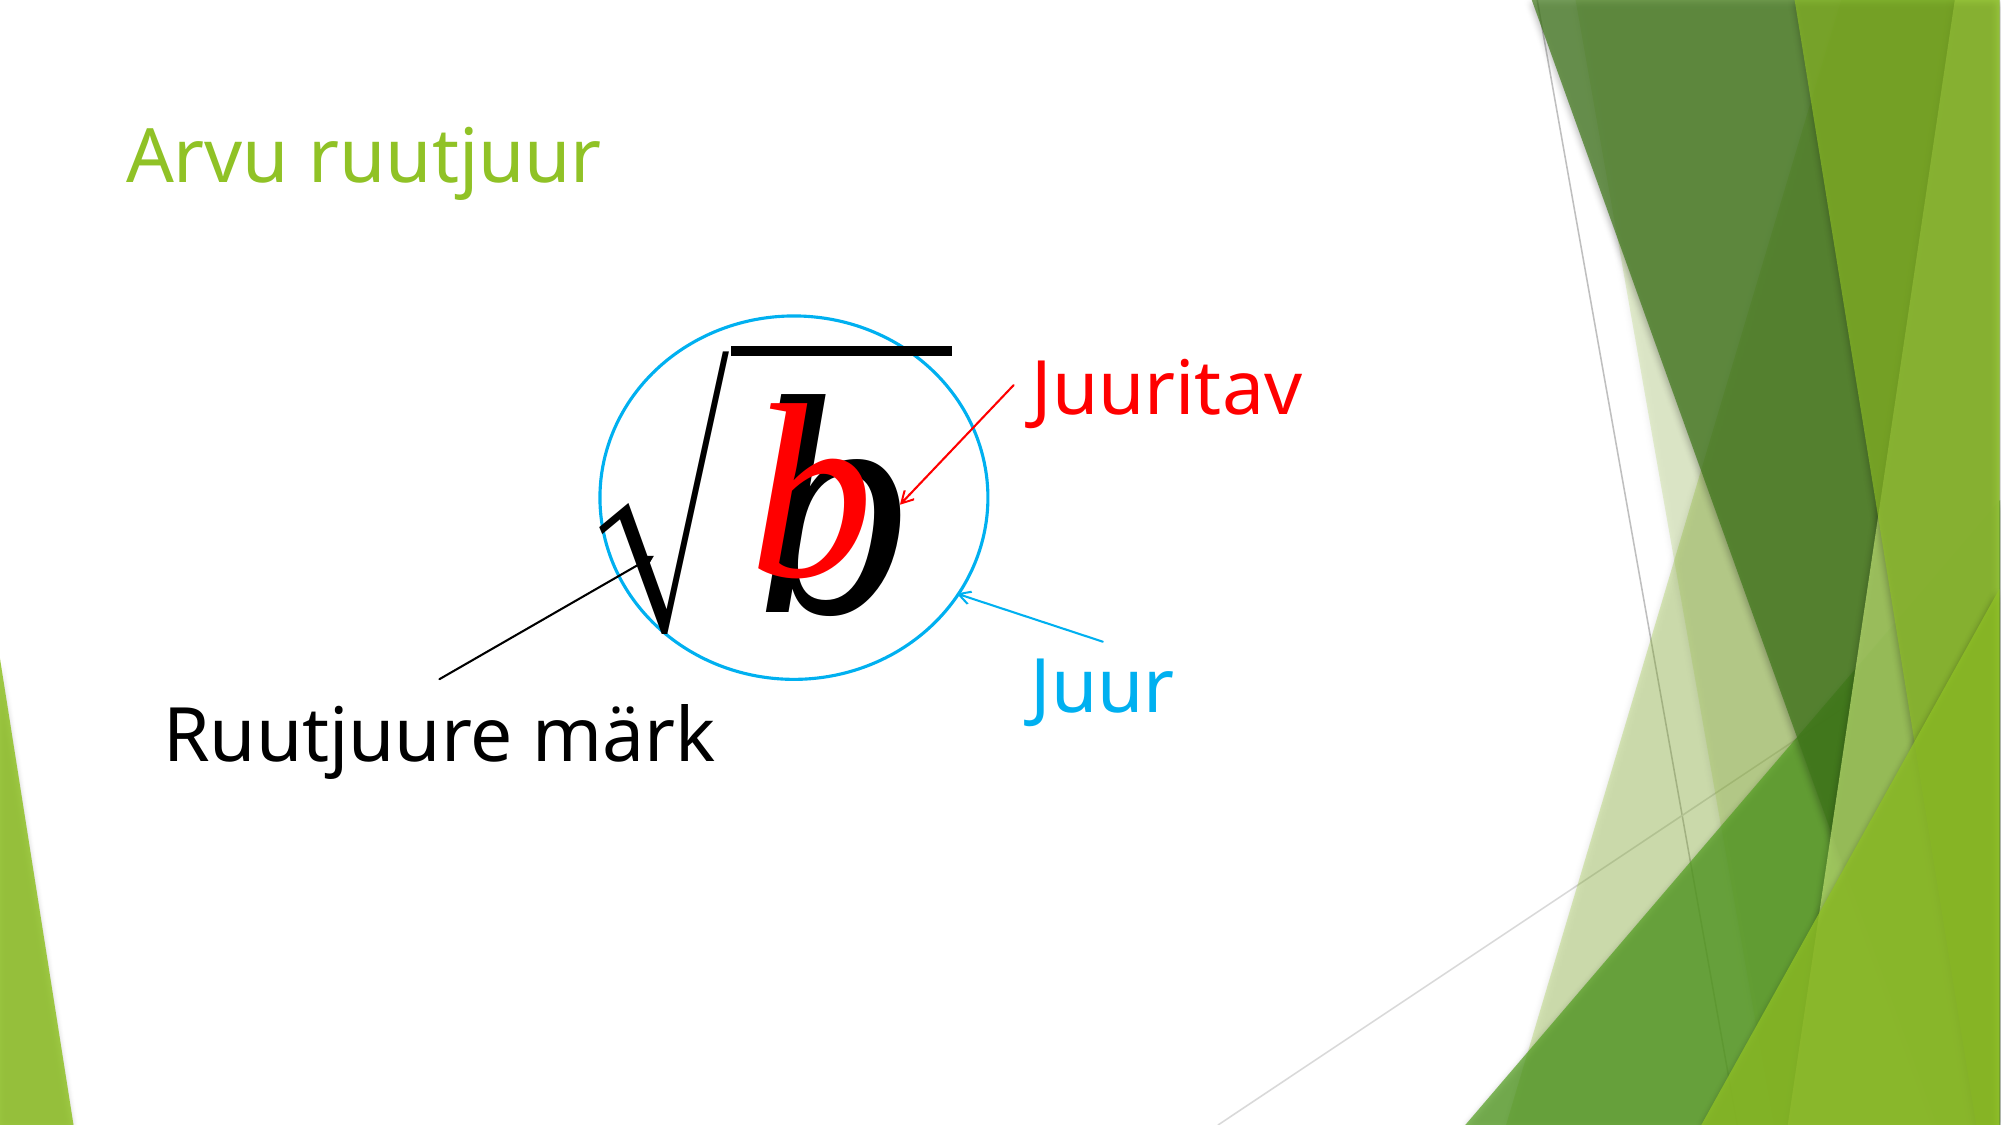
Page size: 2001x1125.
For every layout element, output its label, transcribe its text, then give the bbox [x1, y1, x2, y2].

chart [528, 332, 1014, 678]
text_box Juuritav [1017, 331, 1317, 437]
text_box [714, 317, 874, 332]
text_box Ruutjuure märk [148, 679, 731, 785]
title Arvu ruutjuur [111, 99, 1522, 317]
text_box Juur [1015, 630, 1190, 735]
